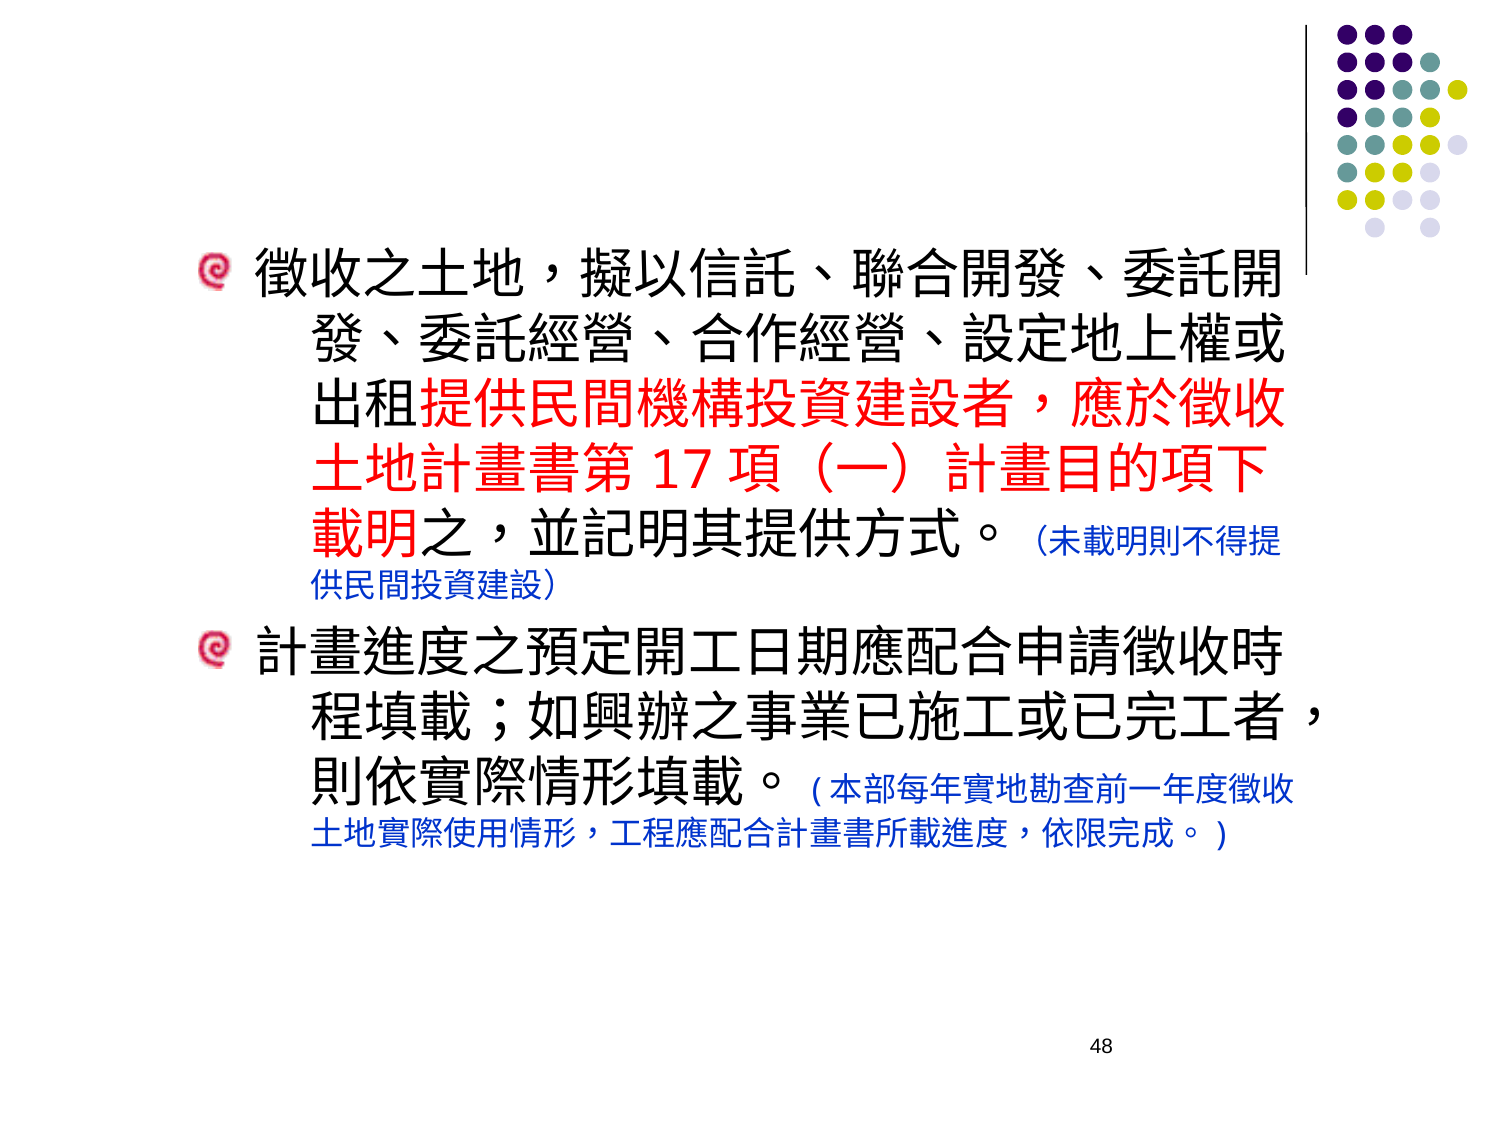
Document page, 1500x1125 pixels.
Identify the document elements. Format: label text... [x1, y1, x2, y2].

list 徵收之土地，擬以信託、聯合開發、委託開發、委託經營、合作經營、設定地上權或出租提供民間機構投資建設者，應於徵收土地計畫書第17項（一）計畫目的項下載明之，並記明其提供方式。（未載明則不得提供民間投資建設） 計畫進度之預定開工日期應配合申請徵收時程填載；如興辦之事業已施工或已完工者，則依實際情形填載。(本部每年實地勘查前一年度徵收土地實際使用情形，工程應配合計畫書所載進度，依限完成。) [183, 231, 1317, 1006]
text_box [1074, 1025, 1426, 1101]
